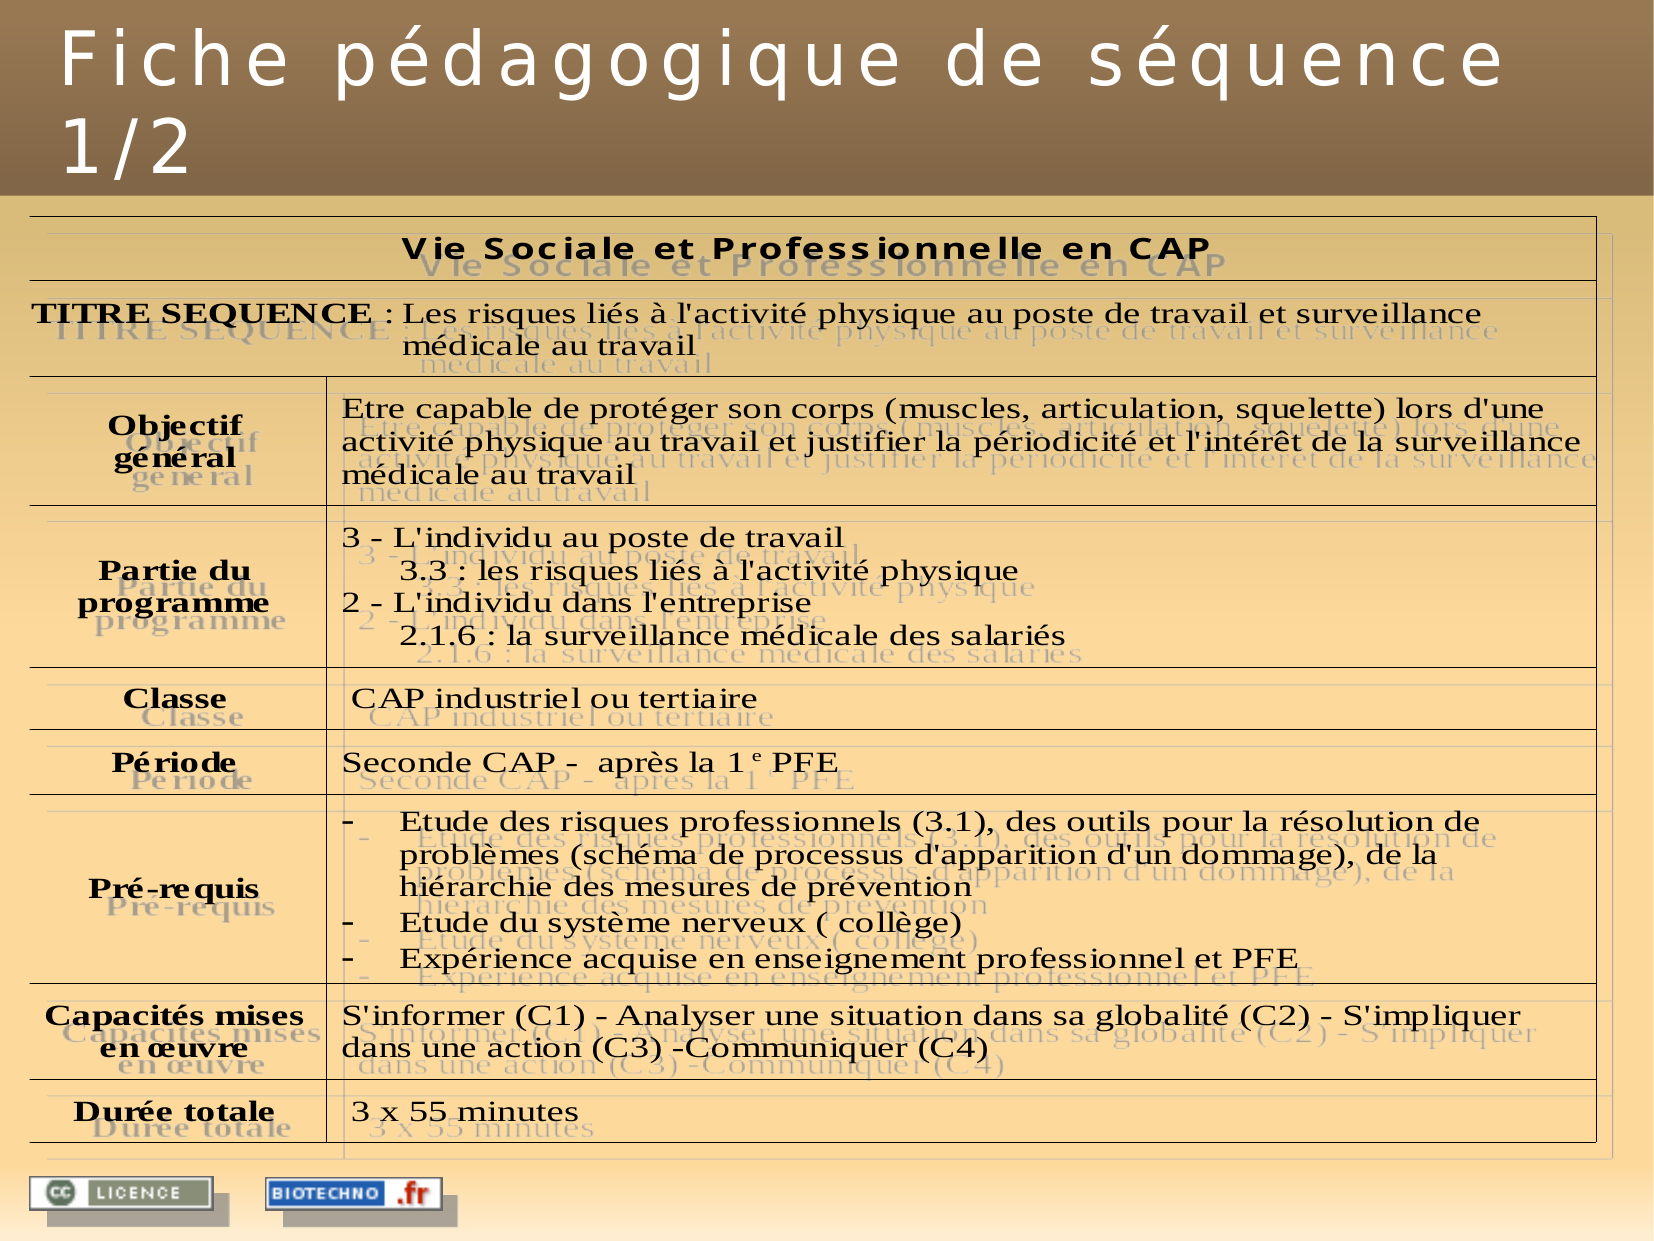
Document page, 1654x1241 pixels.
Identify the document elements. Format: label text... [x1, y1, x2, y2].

title Fiche pédagogique de séquence 1/2 [59, 16, 1595, 191]
chart [29, 215, 1625, 1182]
picture [0, 0, 1654, 1241]
